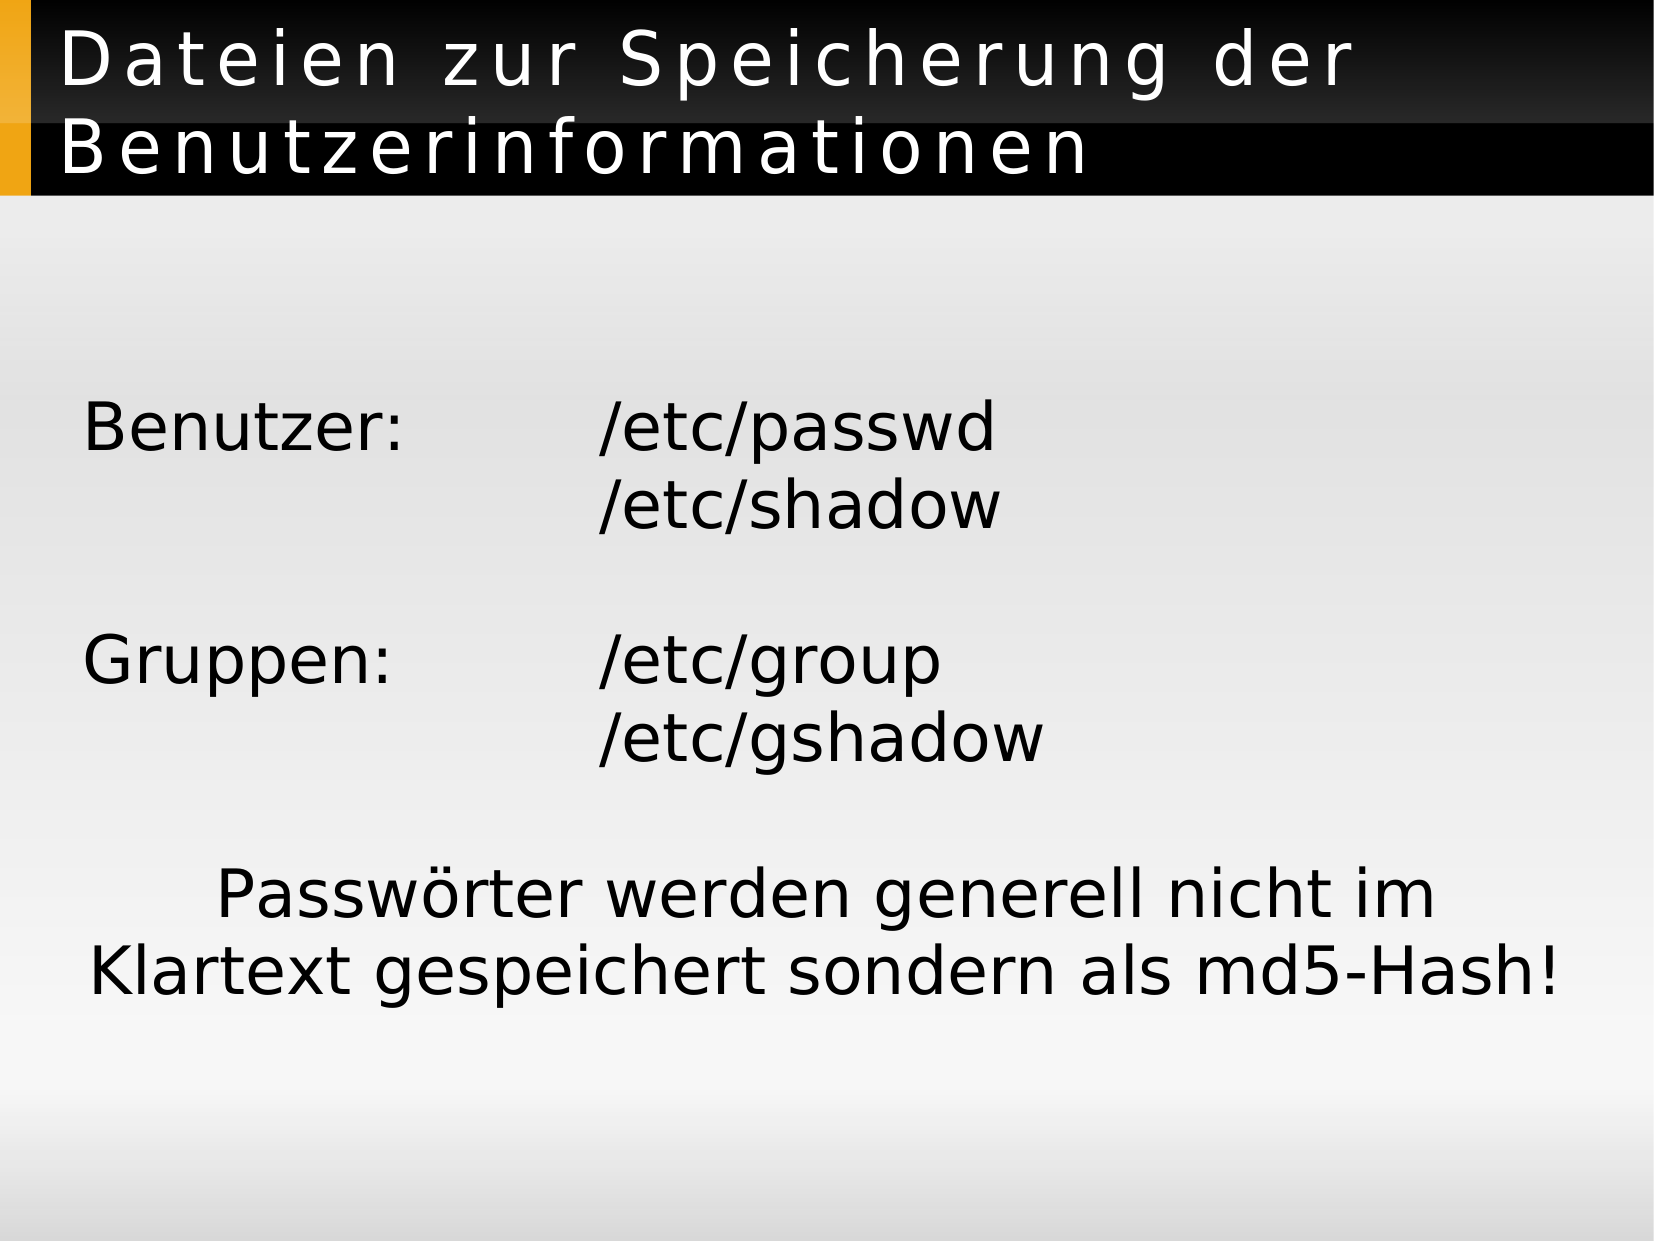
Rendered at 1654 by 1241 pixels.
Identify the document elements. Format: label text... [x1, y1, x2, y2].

picture [0, 0, 1654, 1241]
subtitle Benutzer: /etc/passwd /etc/shadow Gruppen: /etc/group /etc/gshadow Passwörter werden generell nicht im Klartext gespeichert sondern als md5-Hash! [82, 290, 1571, 1109]
title Dateien zur Speicherung der Benutzerinformationen [59, 16, 1625, 191]
